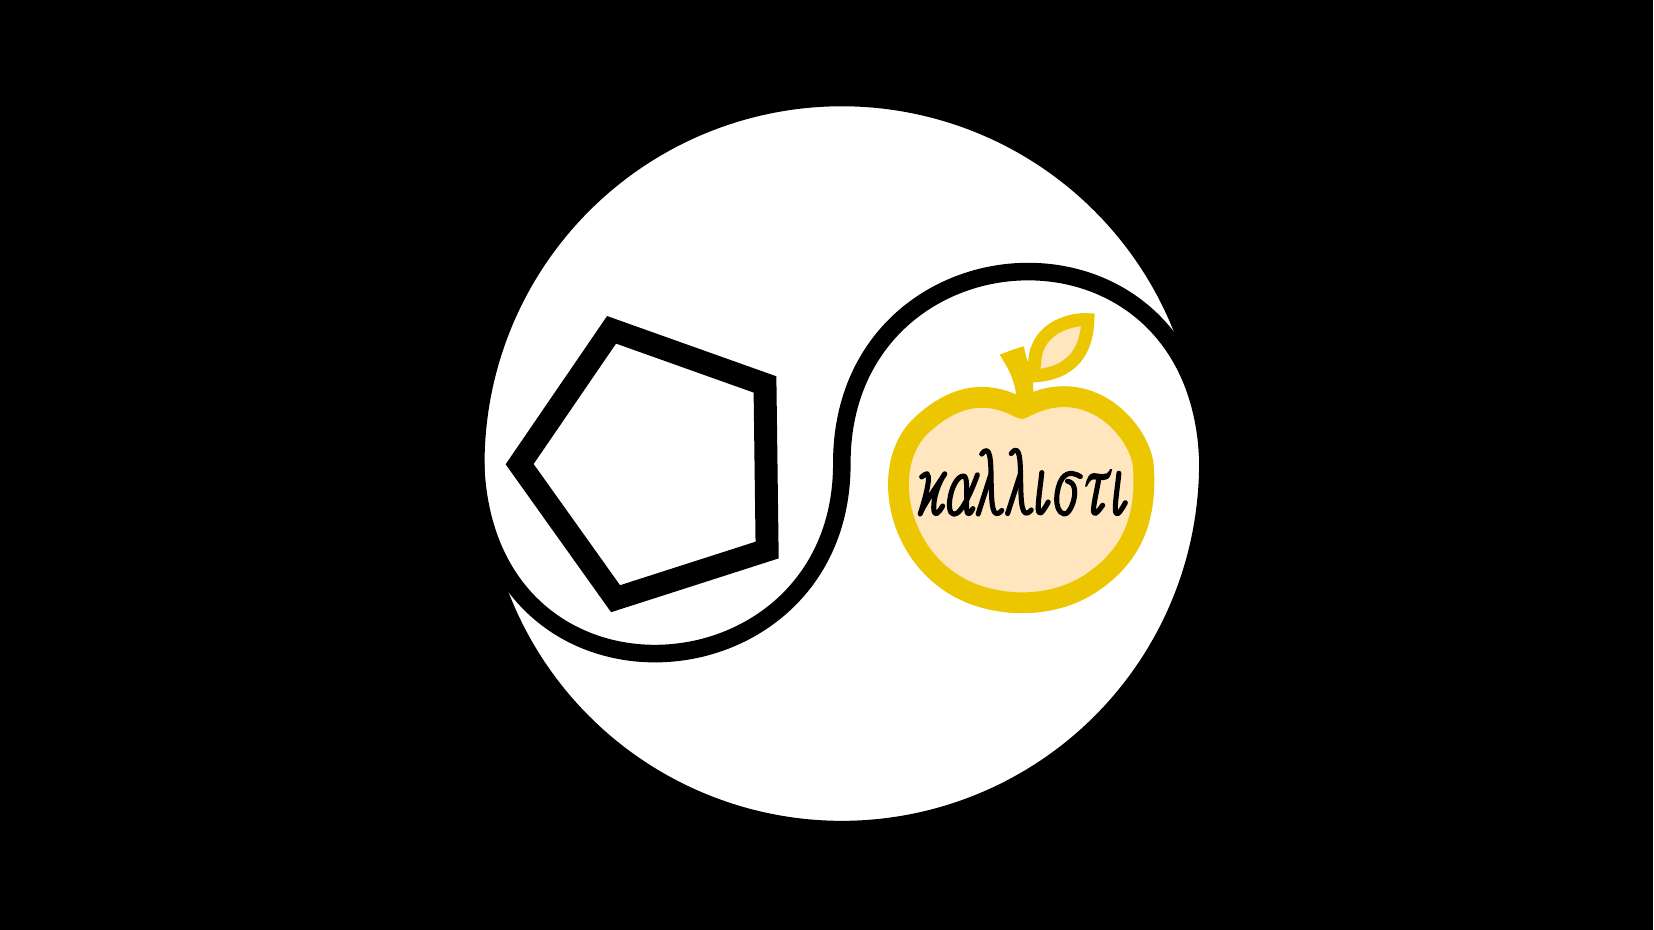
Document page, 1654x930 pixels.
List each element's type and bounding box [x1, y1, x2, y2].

picture [450, 70, 1235, 856]
